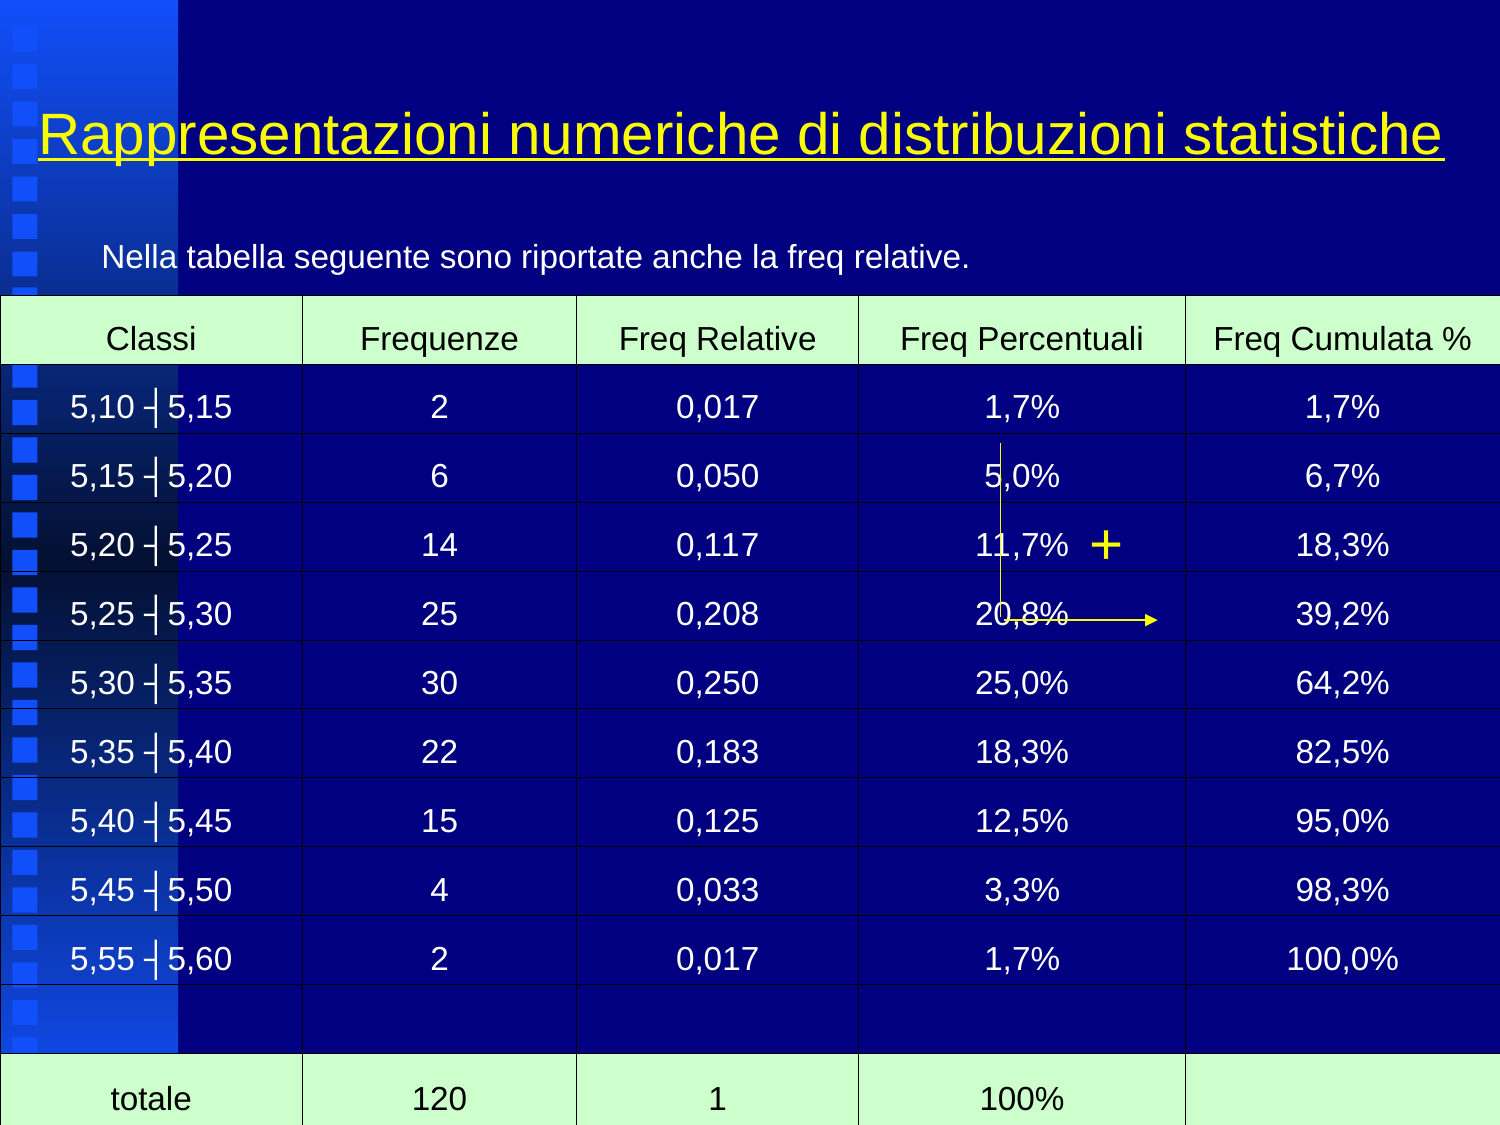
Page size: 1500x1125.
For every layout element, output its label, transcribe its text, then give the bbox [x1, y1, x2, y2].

table_cell 98,3% [1186, 847, 1500, 915]
table_header Freq Relative [577, 296, 858, 364]
table_cell 95,0% [1186, 778, 1500, 846]
table_cell totale [1, 1054, 302, 1125]
text_box Rappresentazioni numeriche di distribuzioni statistiche [23, 88, 1500, 174]
table_cell 0,117 [577, 503, 858, 571]
table_cell 39,2% [1186, 572, 1500, 640]
text_box Nella tabella seguente sono riportate anche la freq relative. [74, 227, 1388, 283]
table_cell 18,3% [1186, 503, 1500, 571]
table_cell 5,55 ┤5,60 [1, 916, 302, 984]
table_cell 22 [303, 709, 576, 777]
table_cell [1186, 1054, 1500, 1125]
table_cell 5,45 ┤5,50 [1, 847, 302, 915]
table_cell 1,7% [859, 365, 1185, 433]
table_cell 25,0% [859, 641, 1185, 708]
table_cell [303, 985, 576, 1053]
table_cell 1,7% [859, 916, 1185, 984]
table_cell 25 [303, 572, 576, 640]
table_cell 11,7% [859, 503, 1000, 571]
table_cell [577, 985, 858, 1053]
table_cell 11,7% [1001, 503, 1075, 571]
table_header Frequenze [303, 296, 576, 364]
table_cell 18,3% [859, 709, 1185, 777]
table_cell 82,5% [1186, 709, 1500, 777]
table_cell 100,0% [1186, 916, 1500, 984]
table_cell 5,25 ┤5,30 [1, 572, 302, 640]
table_cell 3,3% [859, 847, 1185, 915]
table_cell 1,7% [1186, 365, 1500, 433]
table_cell 30 [303, 641, 576, 708]
table_cell 0,208 [577, 572, 858, 640]
table_cell 5,40 ┤5,45 [1, 778, 302, 846]
table_cell 5,0% [859, 434, 1185, 502]
table_cell 2 [303, 916, 576, 984]
table_cell 5,10 ┤5,15 [1, 365, 302, 433]
table_cell 20,8% [859, 572, 1185, 640]
table_cell 2 [303, 365, 576, 433]
table_cell 5,20 ┤5,25 [1, 503, 302, 571]
table_cell 12,5% [859, 778, 1185, 846]
table_cell 5,0% [989, 467, 1000, 475]
table_cell 100% [859, 1054, 1185, 1125]
text_box + [1075, 498, 1182, 584]
table_cell 0,250 [577, 641, 858, 708]
table_cell 0,050 [577, 434, 858, 502]
table_cell 5,15 ┤5,20 [1, 434, 302, 502]
table_header Freq Cumulata % [1186, 296, 1500, 364]
table_cell 6,7% [1186, 434, 1500, 502]
table_cell 64,2% [1186, 641, 1500, 708]
table_cell 6 [303, 434, 576, 502]
table_cell 0,017 [577, 365, 858, 433]
table_cell 1 [577, 1054, 858, 1125]
table_header Freq Percentuali [859, 296, 1185, 364]
table_cell 4 [303, 847, 576, 915]
table_cell [1, 985, 302, 1053]
table_cell 5,30 ┤5,35 [1, 641, 302, 708]
table_cell 0,017 [577, 916, 858, 984]
table_header Classi [1, 296, 302, 364]
table_cell 15 [303, 778, 576, 846]
table_cell 5,35 ┤5,40 [1, 709, 302, 777]
table_cell 0,125 [577, 778, 858, 846]
table_cell 20,8% [997, 604, 1007, 623]
table_cell 0,033 [577, 847, 858, 915]
table_cell 0,183 [577, 709, 858, 777]
table_cell 120 [303, 1054, 576, 1125]
table_cell [859, 985, 1185, 1053]
table_cell 14 [303, 503, 576, 571]
table_cell [1186, 985, 1500, 1053]
